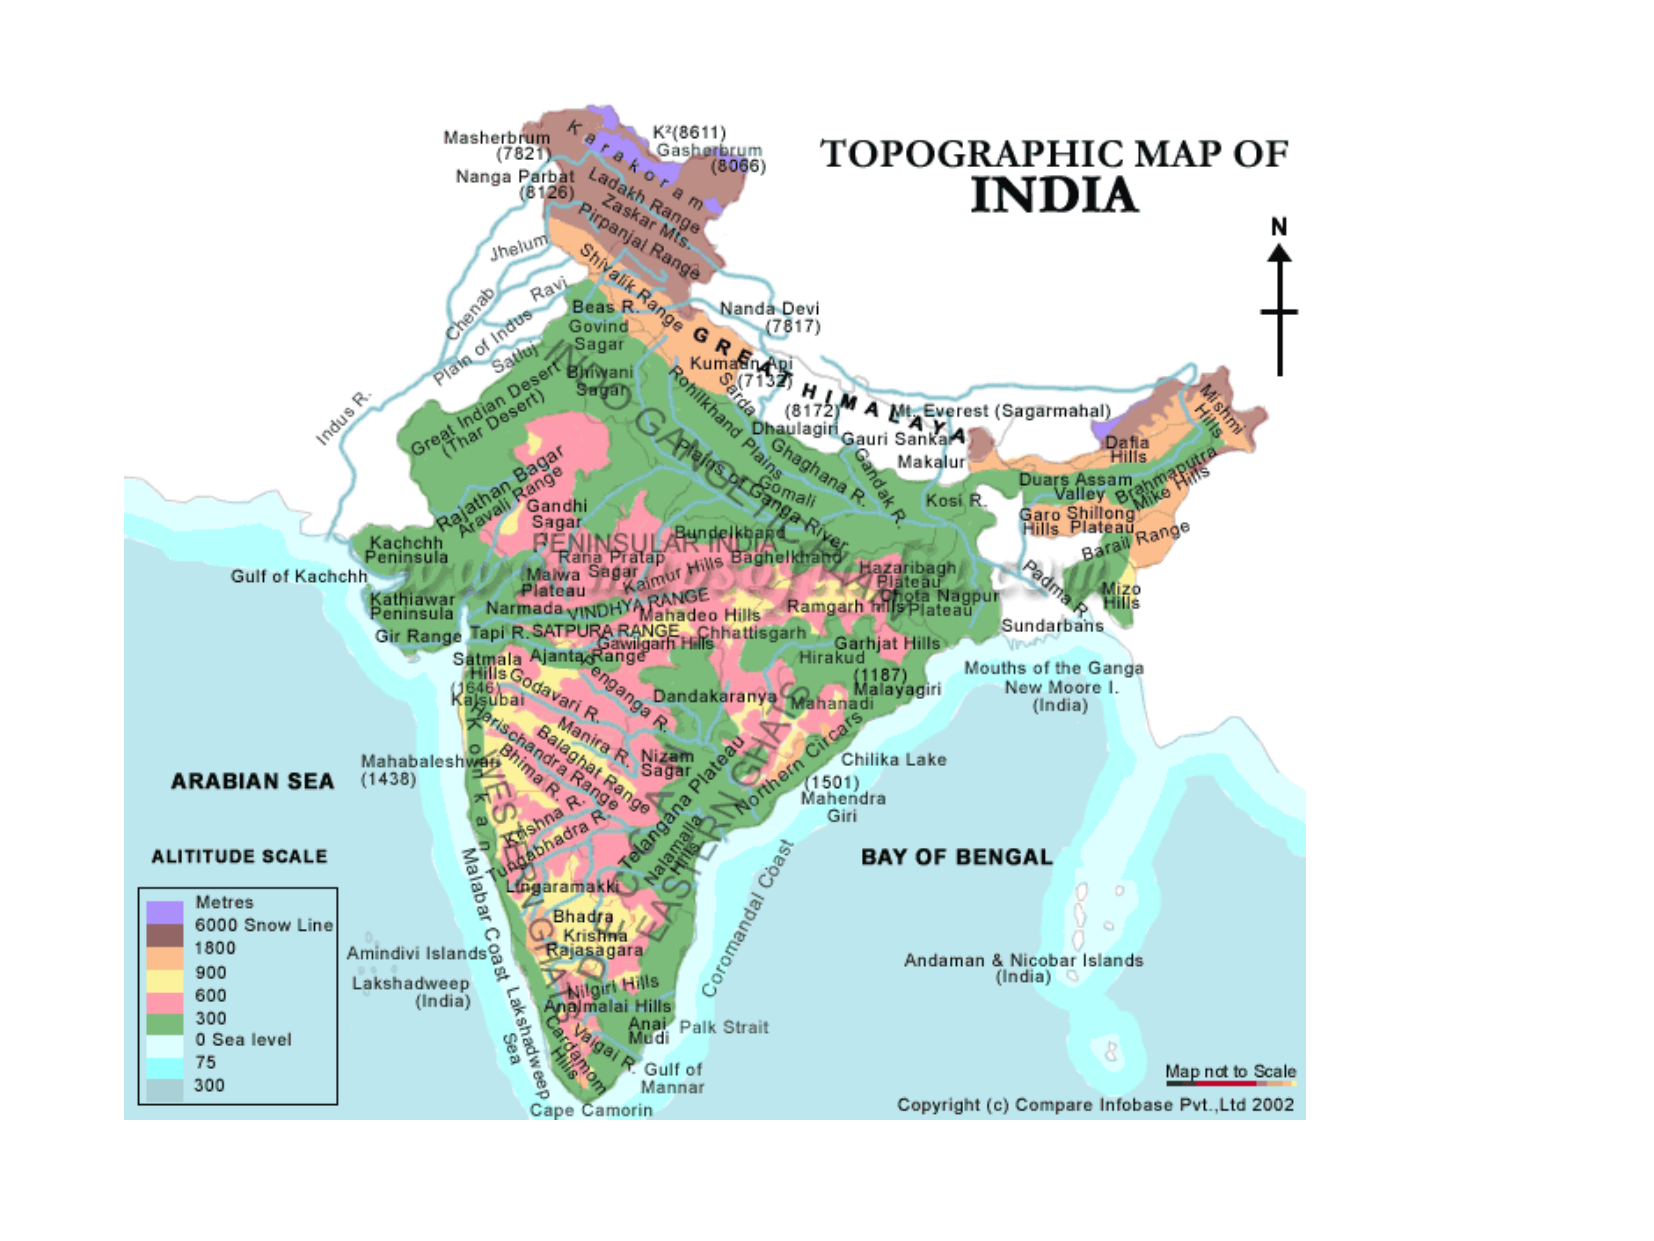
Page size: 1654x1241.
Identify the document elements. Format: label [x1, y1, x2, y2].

picture [124, 86, 1306, 1120]
